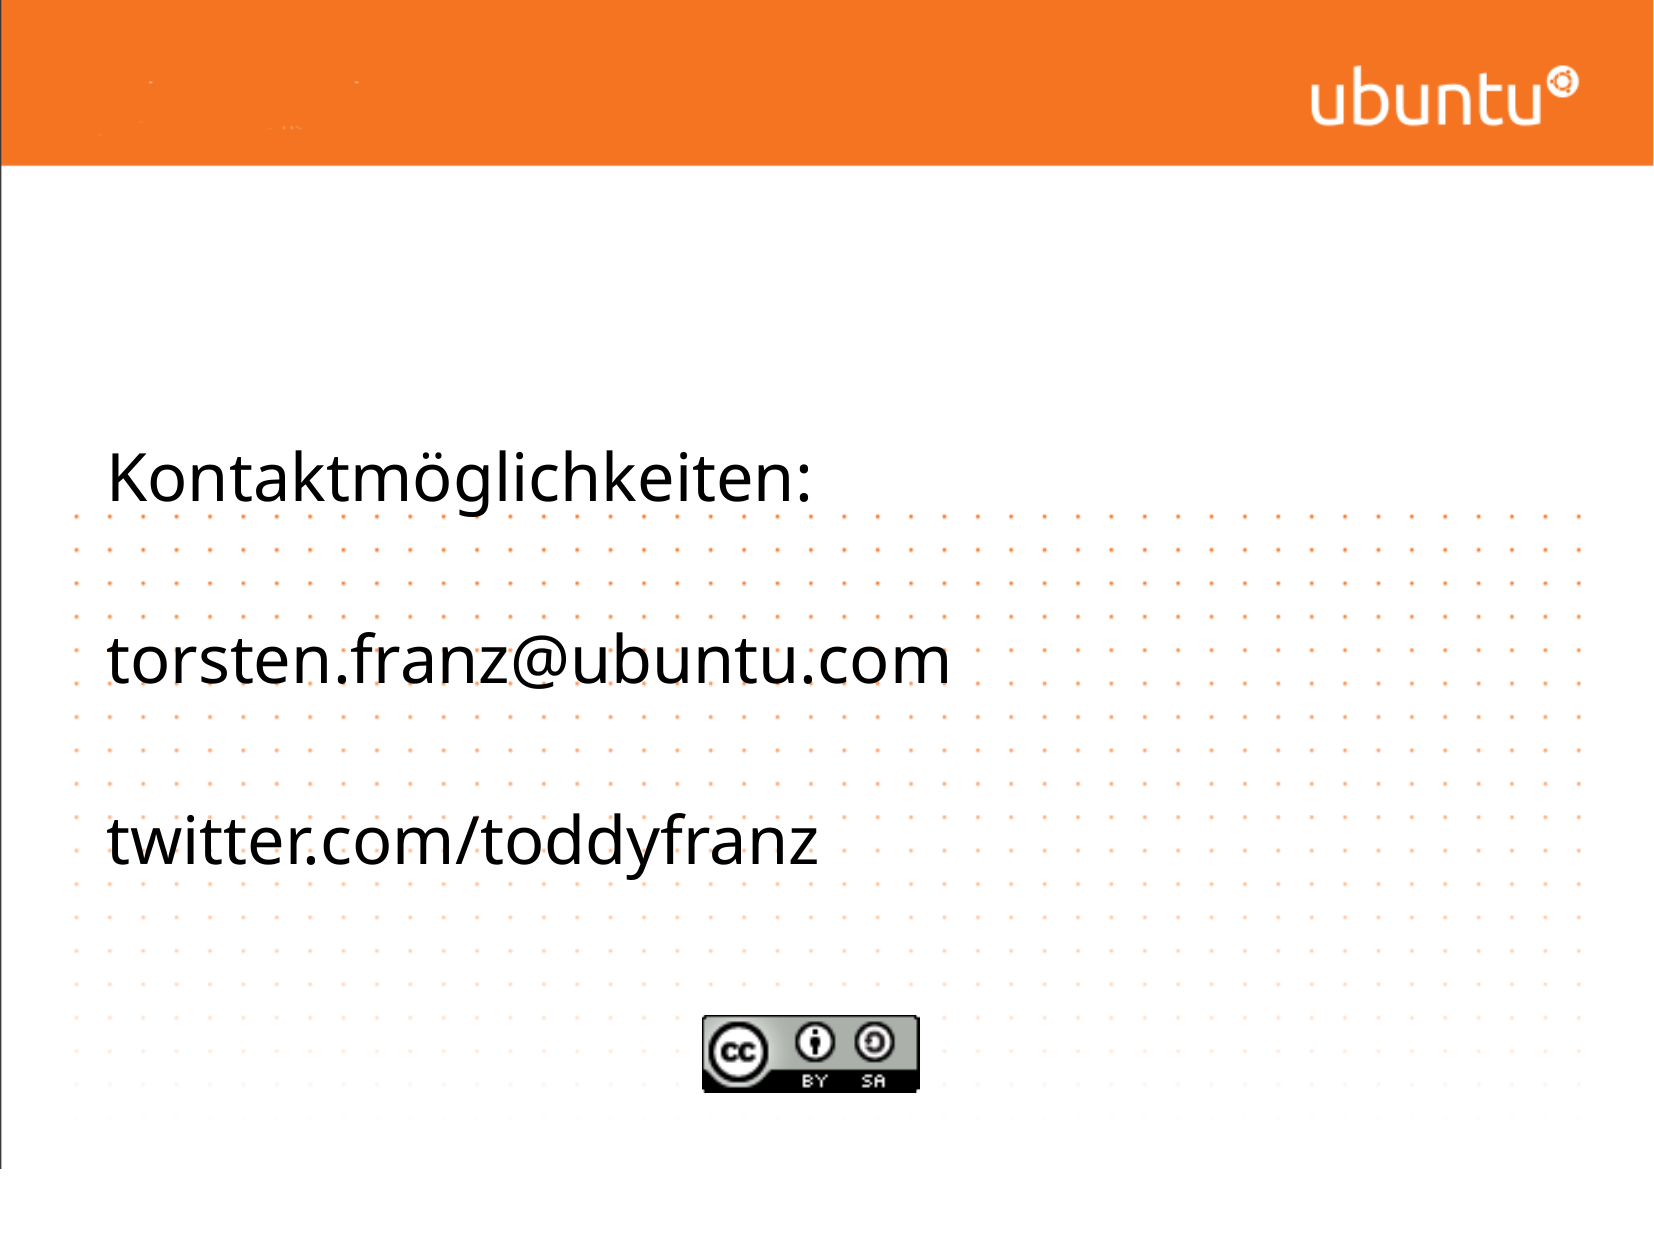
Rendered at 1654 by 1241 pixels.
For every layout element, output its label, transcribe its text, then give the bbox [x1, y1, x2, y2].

picture [702, 1015, 920, 1093]
picture [0, 0, 1654, 1169]
subtitle Kontaktmöglichkeiten: torsten.franz@ubuntu.com twitter.com/toddyfranz [35, 153, 1619, 1241]
